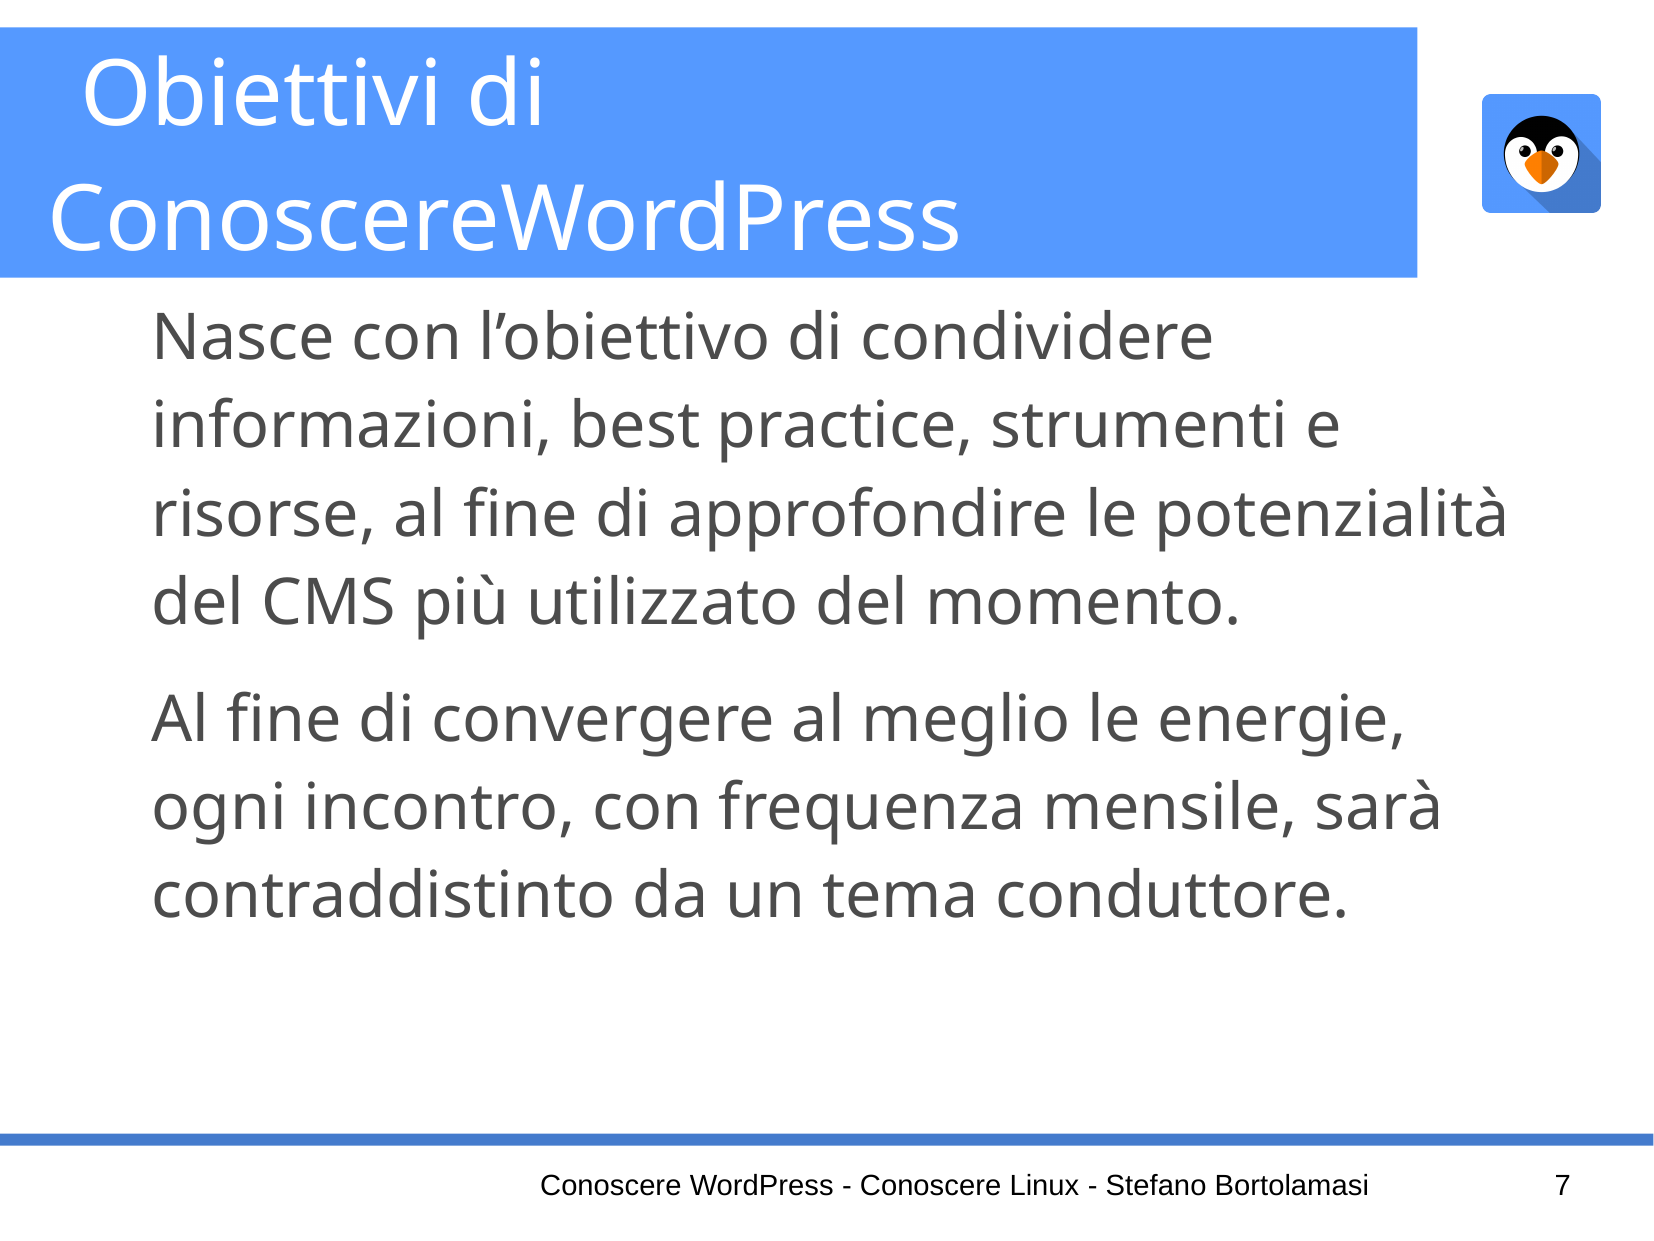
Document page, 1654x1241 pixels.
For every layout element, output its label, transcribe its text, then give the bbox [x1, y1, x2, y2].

title Obiettivi di ConoscereWordPress [0, 91, 1418, 214]
picture [1482, 94, 1601, 213]
list Nasce con l’obiettivo di condividere informazioni, best practice, strumenti e risorse, al fine di approfondire le potenzialità del CMS più utilizzato del momento. Al fine di convergere al meglio le energie, ogni incontro, con frequenza mensile, sarà contraddistinto da un tema conduttore. [82, 290, 1538, 1010]
